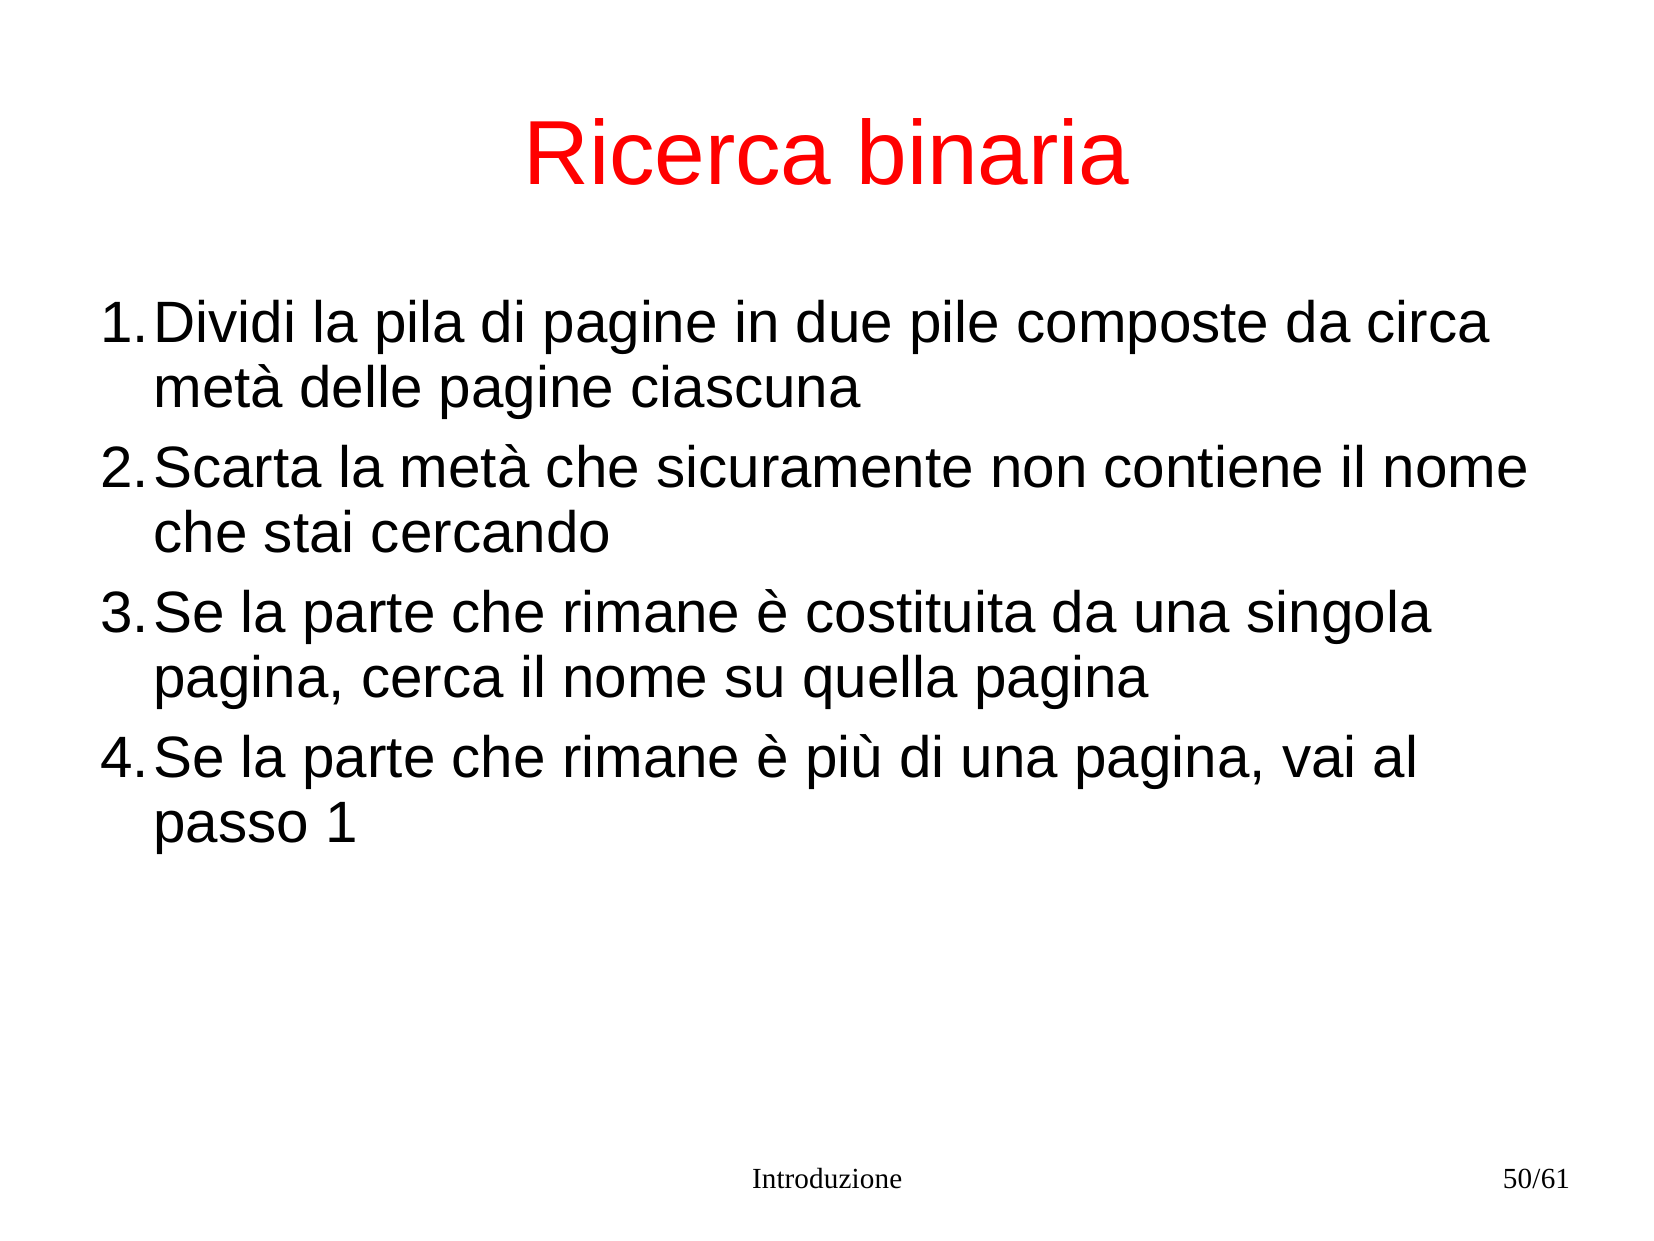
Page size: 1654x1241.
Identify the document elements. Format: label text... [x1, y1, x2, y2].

title Ricerca binaria [82, 49, 1571, 257]
list Dividi la pila di pagine in due pile composte da circa metà delle pagine ciascuna Scarta la metà che sicuramente non contiene il nome che stai cercando Se la parte che rimane è costituita da una singola pagina, cerca il nome su quella pagina Se la parte che rimane è più di una pagina, vai al passo 1 [82, 290, 1571, 1126]
